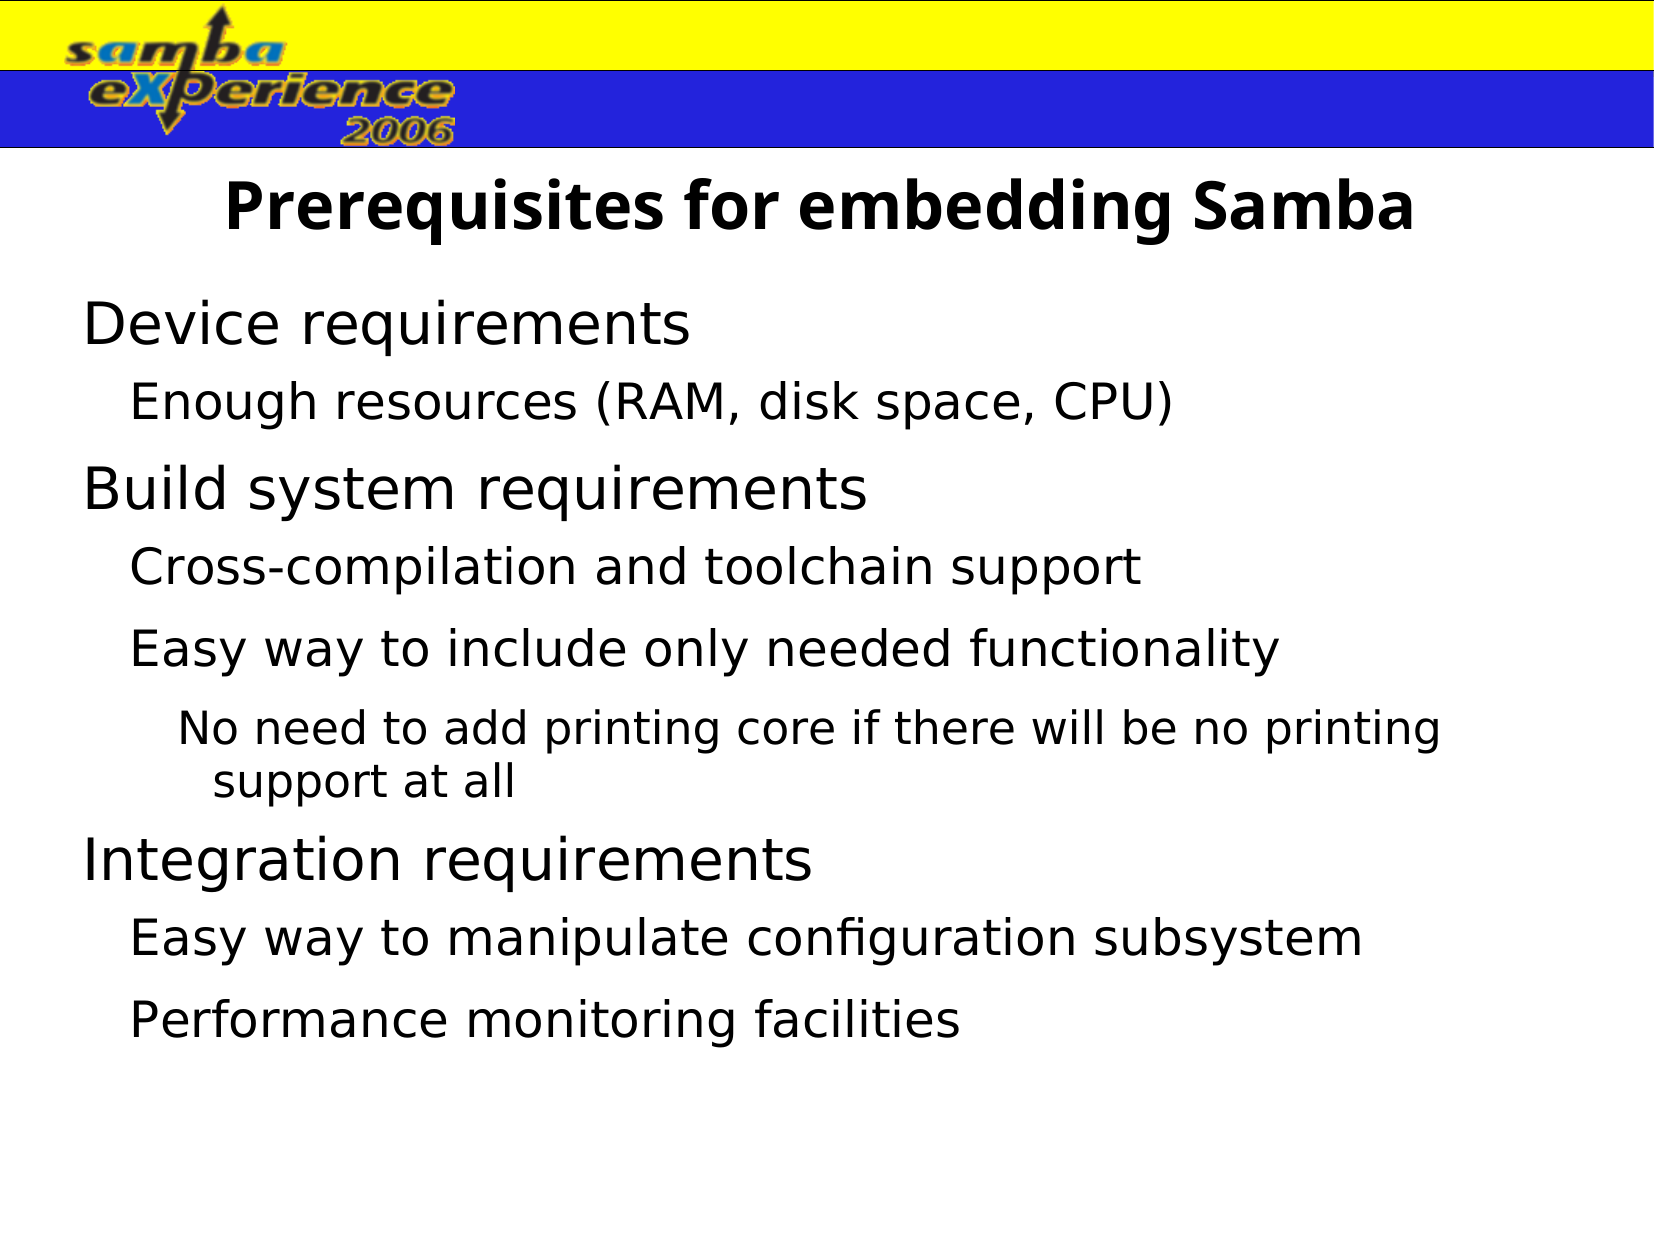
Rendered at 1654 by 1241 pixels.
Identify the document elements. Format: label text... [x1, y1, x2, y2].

picture [64, 71, 455, 147]
picture [64, 148, 76, 154]
picture [64, 2, 455, 70]
list Device requirements Enough resources (RAM, disk space, CPU) Build system requirements Cross-compilation and toolchain support Easy way to include only needed functionality No need to add printing core if there will be no printing support at all Integration requirements Easy way to manipulate configuration subsystem Performance monitoring facilities [82, 290, 1571, 1109]
title Prerequisites for embedding Samba [76, 99, 1565, 308]
